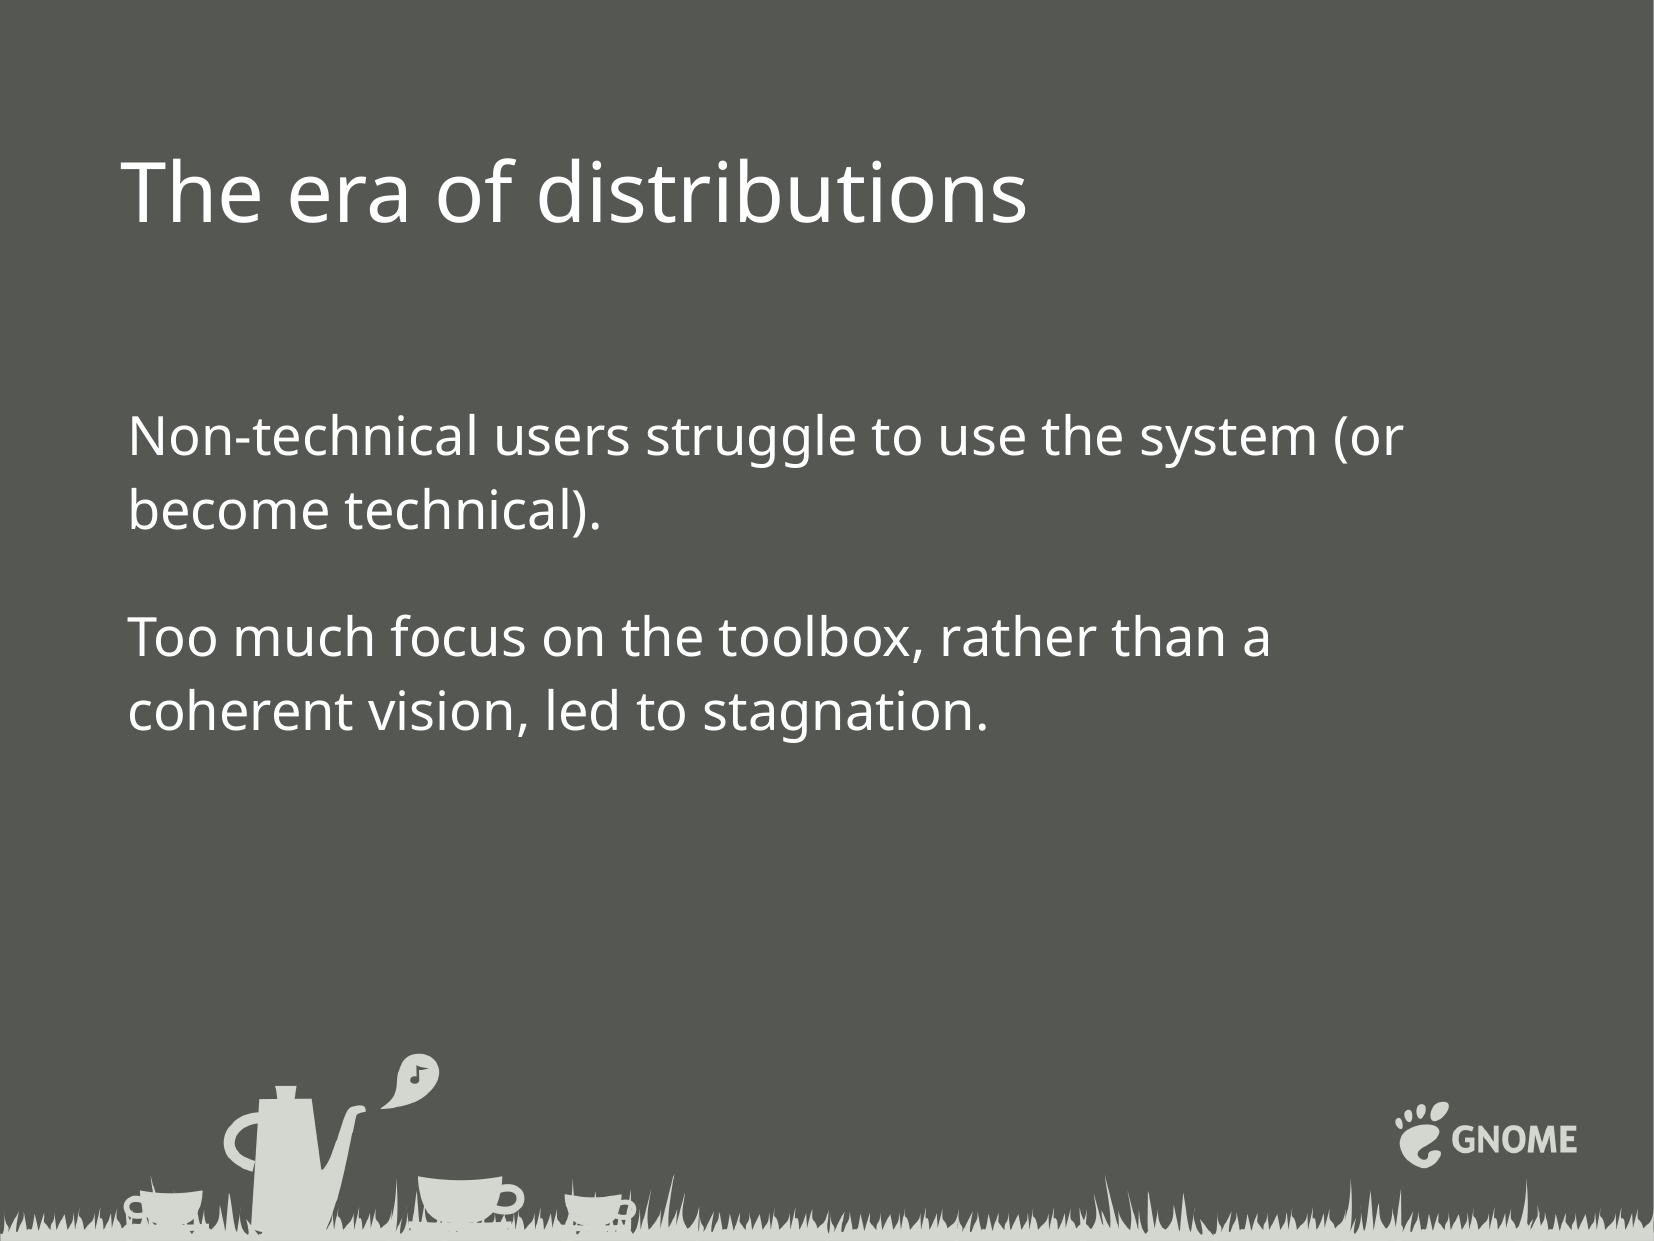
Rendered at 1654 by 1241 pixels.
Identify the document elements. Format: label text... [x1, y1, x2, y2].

title The era of distributions [120, 144, 1609, 236]
picture [0, 0, 1654, 1241]
text_box Non-technical users struggle to use the system (or become technical). Too much focus on the toolbox, rather than a coherent vision, led to stagnation. [112, 390, 1493, 803]
